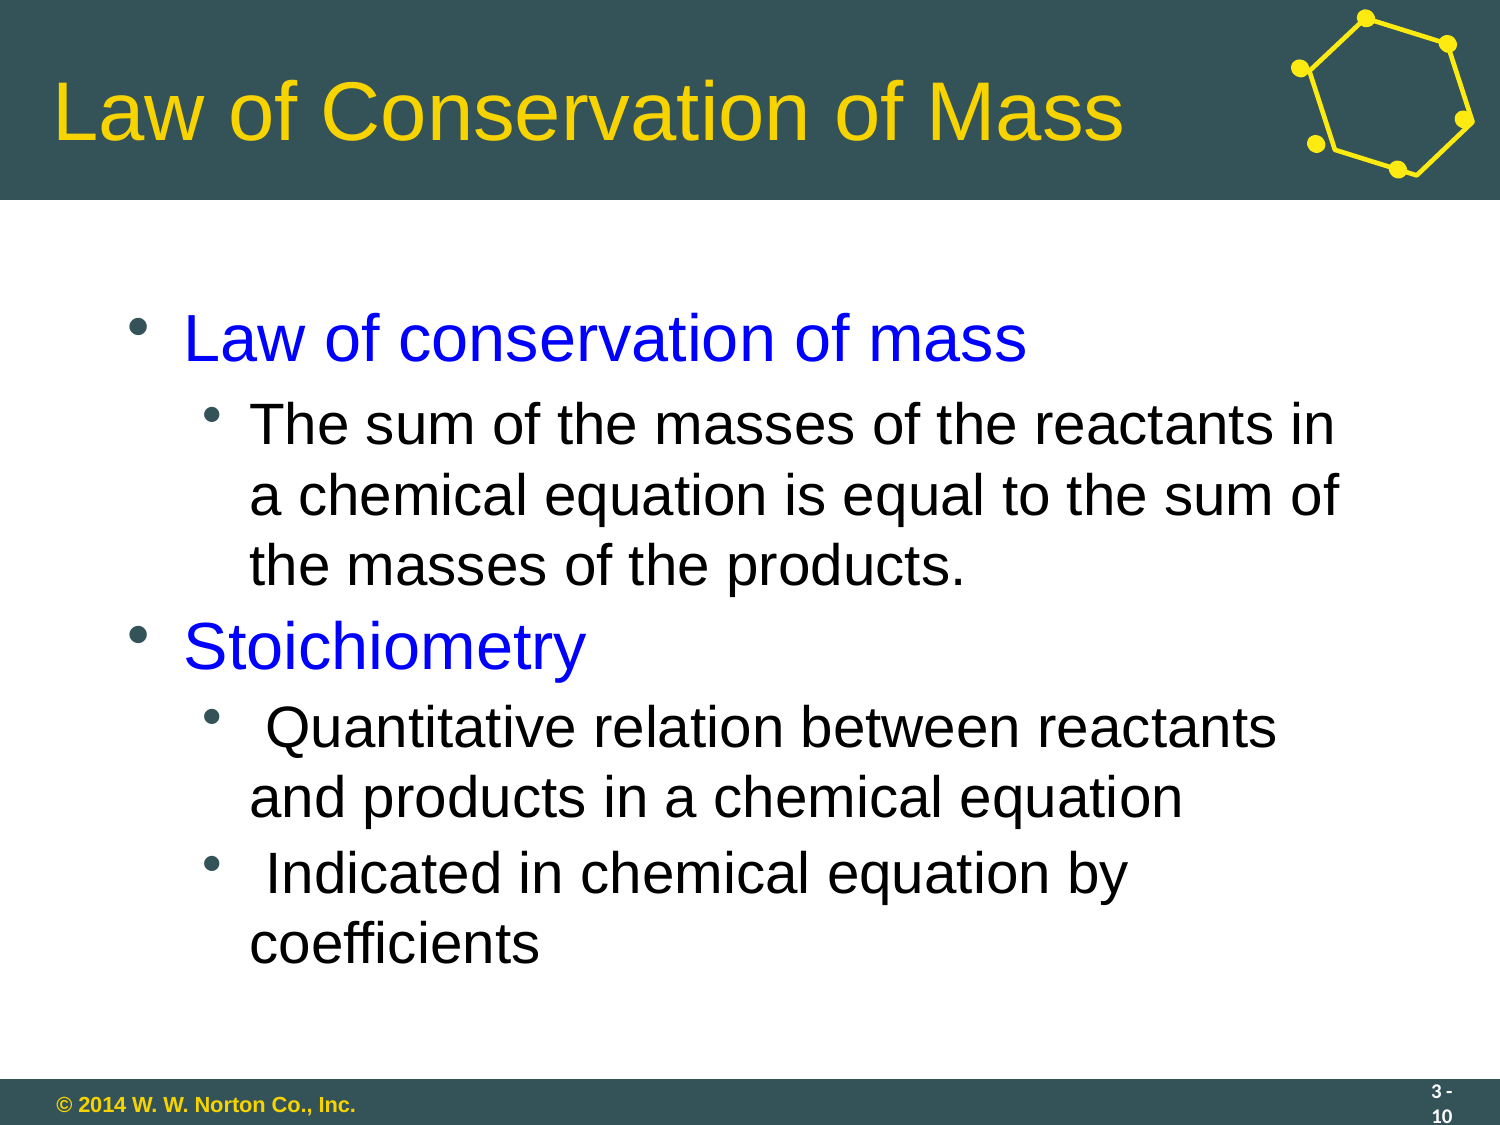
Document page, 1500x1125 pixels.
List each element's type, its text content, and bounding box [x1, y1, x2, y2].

slide_number 3 - <number> [1411, 1086, 1468, 1119]
title Law of Conservation of Mass [37, 19, 1188, 195]
list Law of conservation of mass The sum of the masses of the reactants in a chemical equation is equal to the sum of the masses of the products. Stoichiometry Quantitative relation between reactants and products in a chemical equation Indicated in chemical equation by coefficients [112, 287, 1397, 975]
